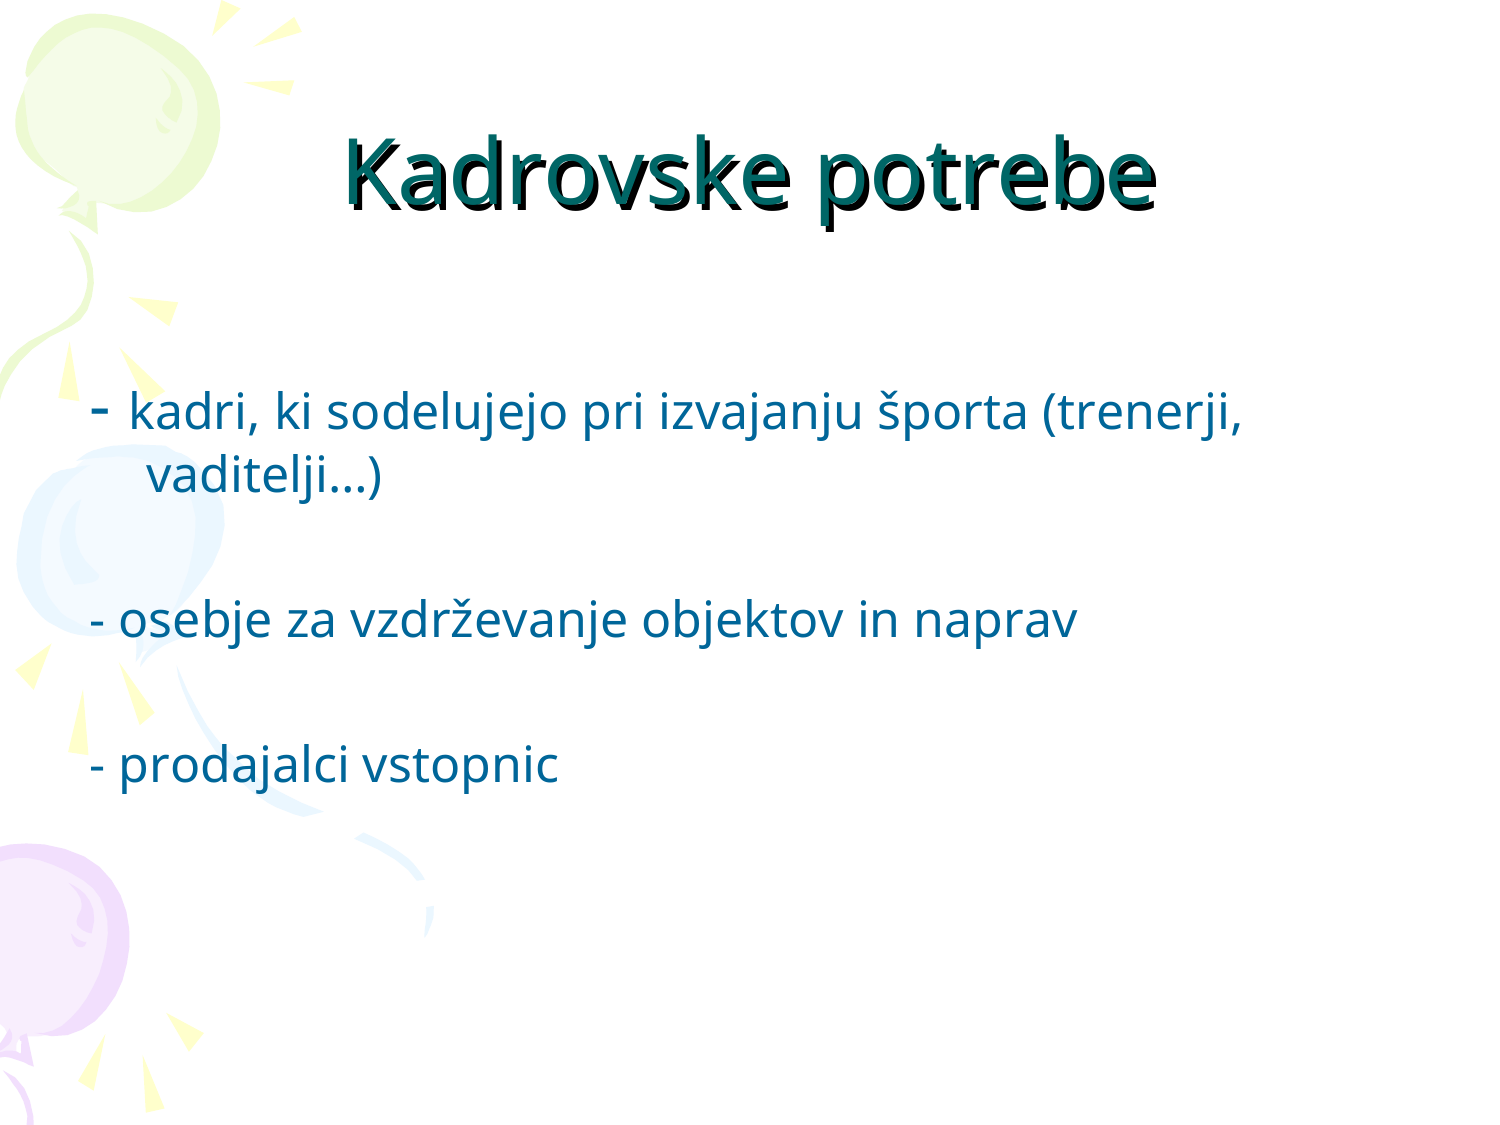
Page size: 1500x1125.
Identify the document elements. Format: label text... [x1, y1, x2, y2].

list - kadri, ki sodelujejo pri izvajanju športa (trenerji, vaditelji…) - osebje za vzdrževanje objektov in naprav - prodajalci vstopnic [75, 262, 1426, 994]
title Kadrovske potrebe [72, 16, 1426, 233]
